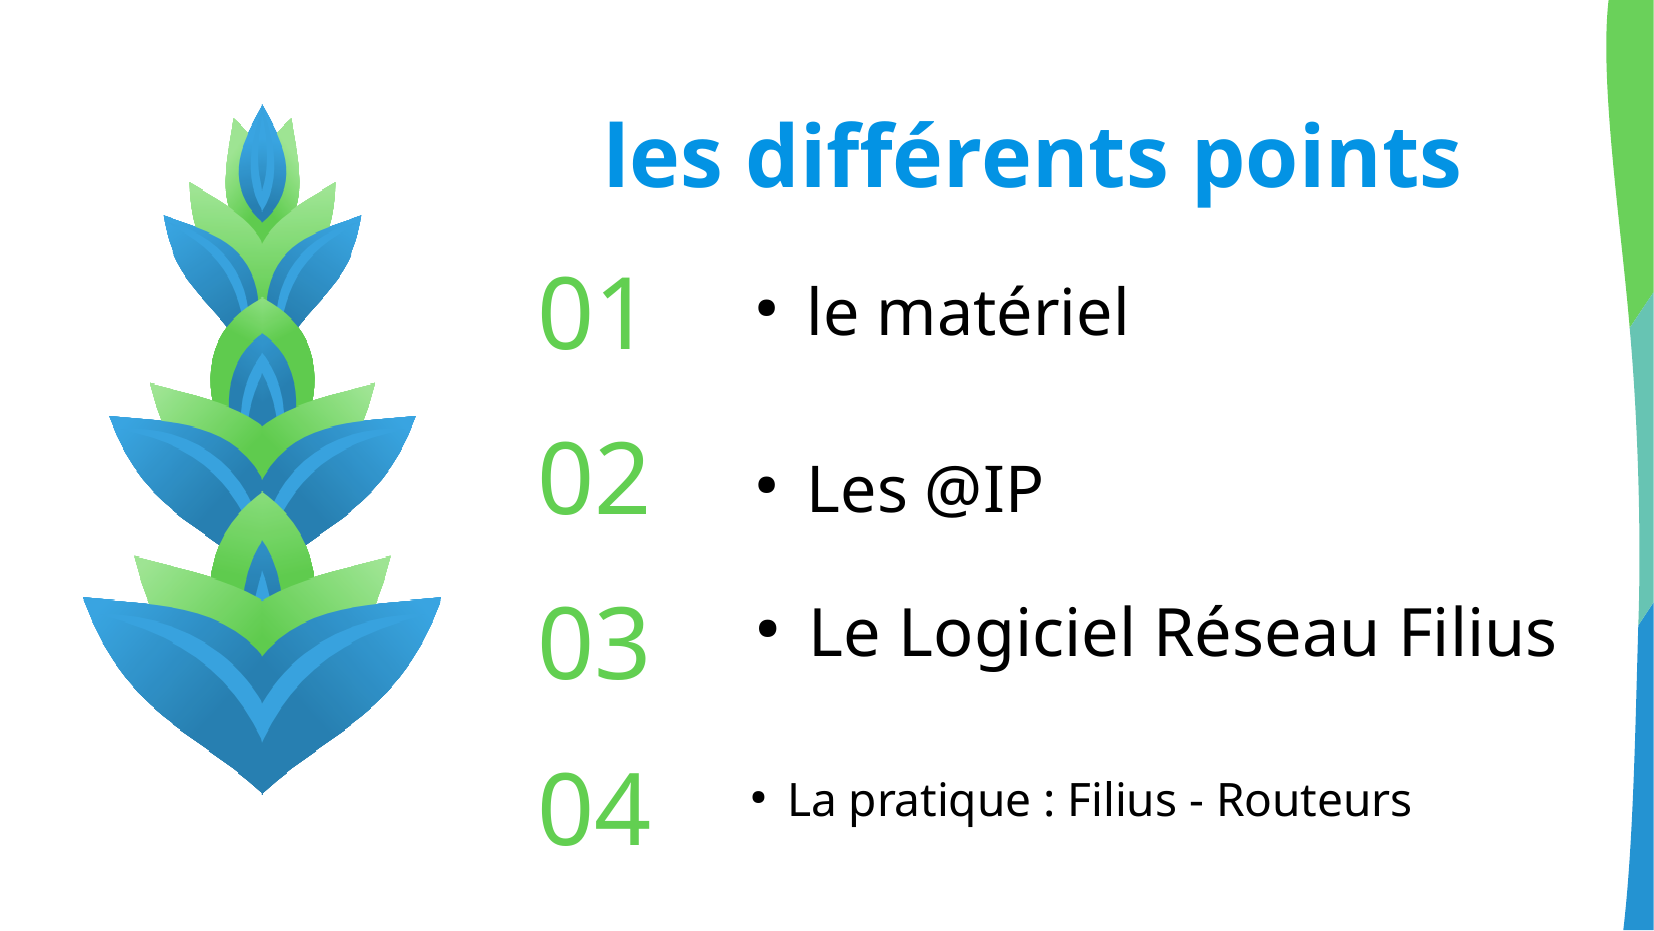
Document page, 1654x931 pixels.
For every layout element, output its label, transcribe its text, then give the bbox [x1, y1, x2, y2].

text_box 01 [531, 236, 680, 385]
text_box 04 [531, 732, 680, 881]
text_box 03 [531, 566, 680, 716]
picture [83, 104, 441, 796]
list le matériel [738, 265, 1465, 355]
title les différents points [472, 94, 1595, 213]
list Le Logiciel Réseau Filius [738, 585, 1625, 733]
list La pratique : Filius - Routeurs [738, 767, 1465, 857]
list Les @IP [738, 442, 1465, 532]
text_box 02 [531, 401, 680, 550]
